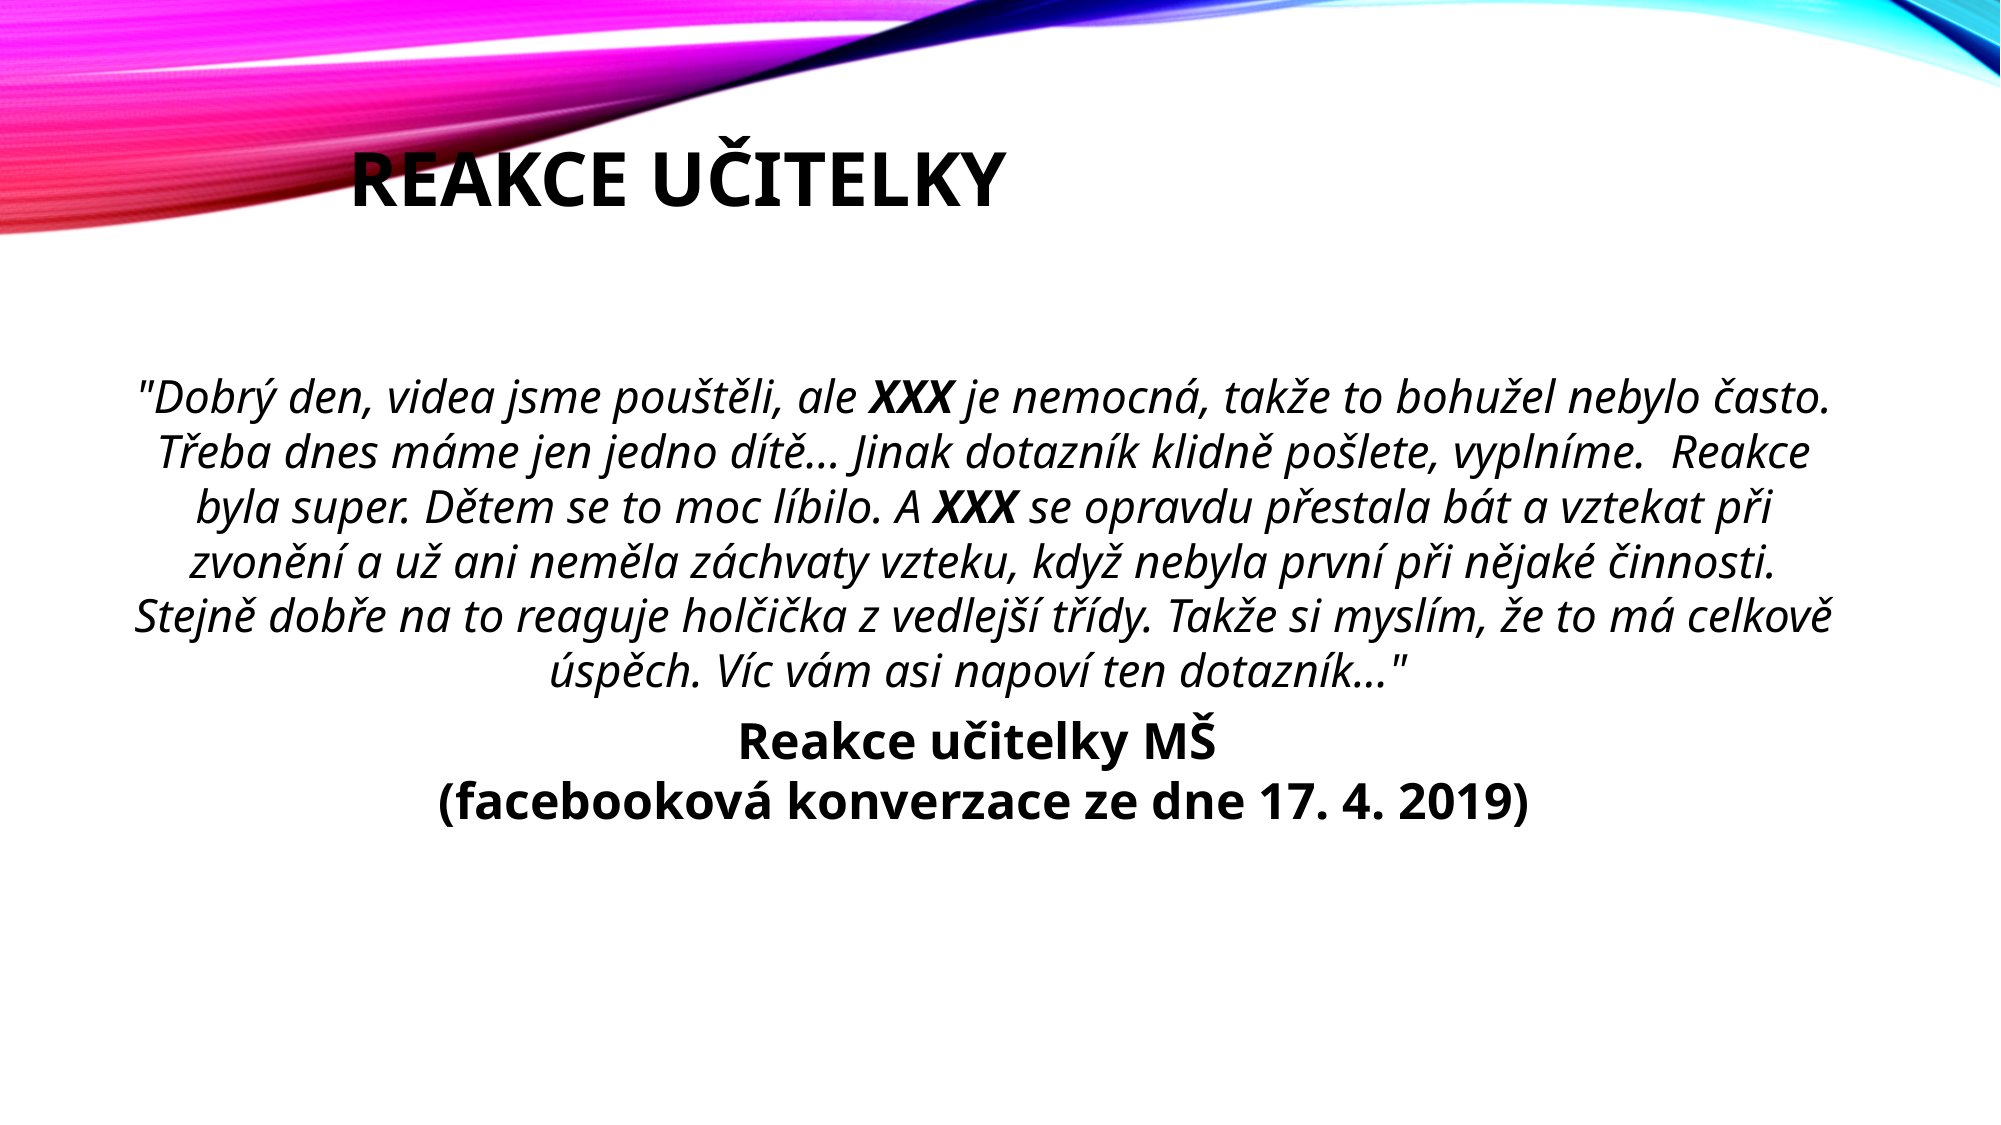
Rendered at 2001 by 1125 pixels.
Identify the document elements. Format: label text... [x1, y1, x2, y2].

title Reakce učitelky [333, 125, 1888, 240]
list "Dobrý den, videa jsme pouštěli, ale XXX je nemocná, takže to bohužel nebylo často. Třeba dnes máme jen jedno dítě... Jinak dotazník klidně pošlete, vyplníme. Reakce byla super. Dětem se to moc líbilo. A XXX se opravdu přestala bát a vztekat při zvonění a už ani neměla záchvaty vzteku, když nebyla první při nějaké činnosti. Stejně dobře na to reaguje holčička z vedlejší třídy. Takže si myslím, že to má celkově úspěch. Víc vám asi napoví ten dotazník..." Reakce učitelky MŠ (facebooková konverzace ze dne 17. 4. 2019) [112, 360, 1856, 903]
